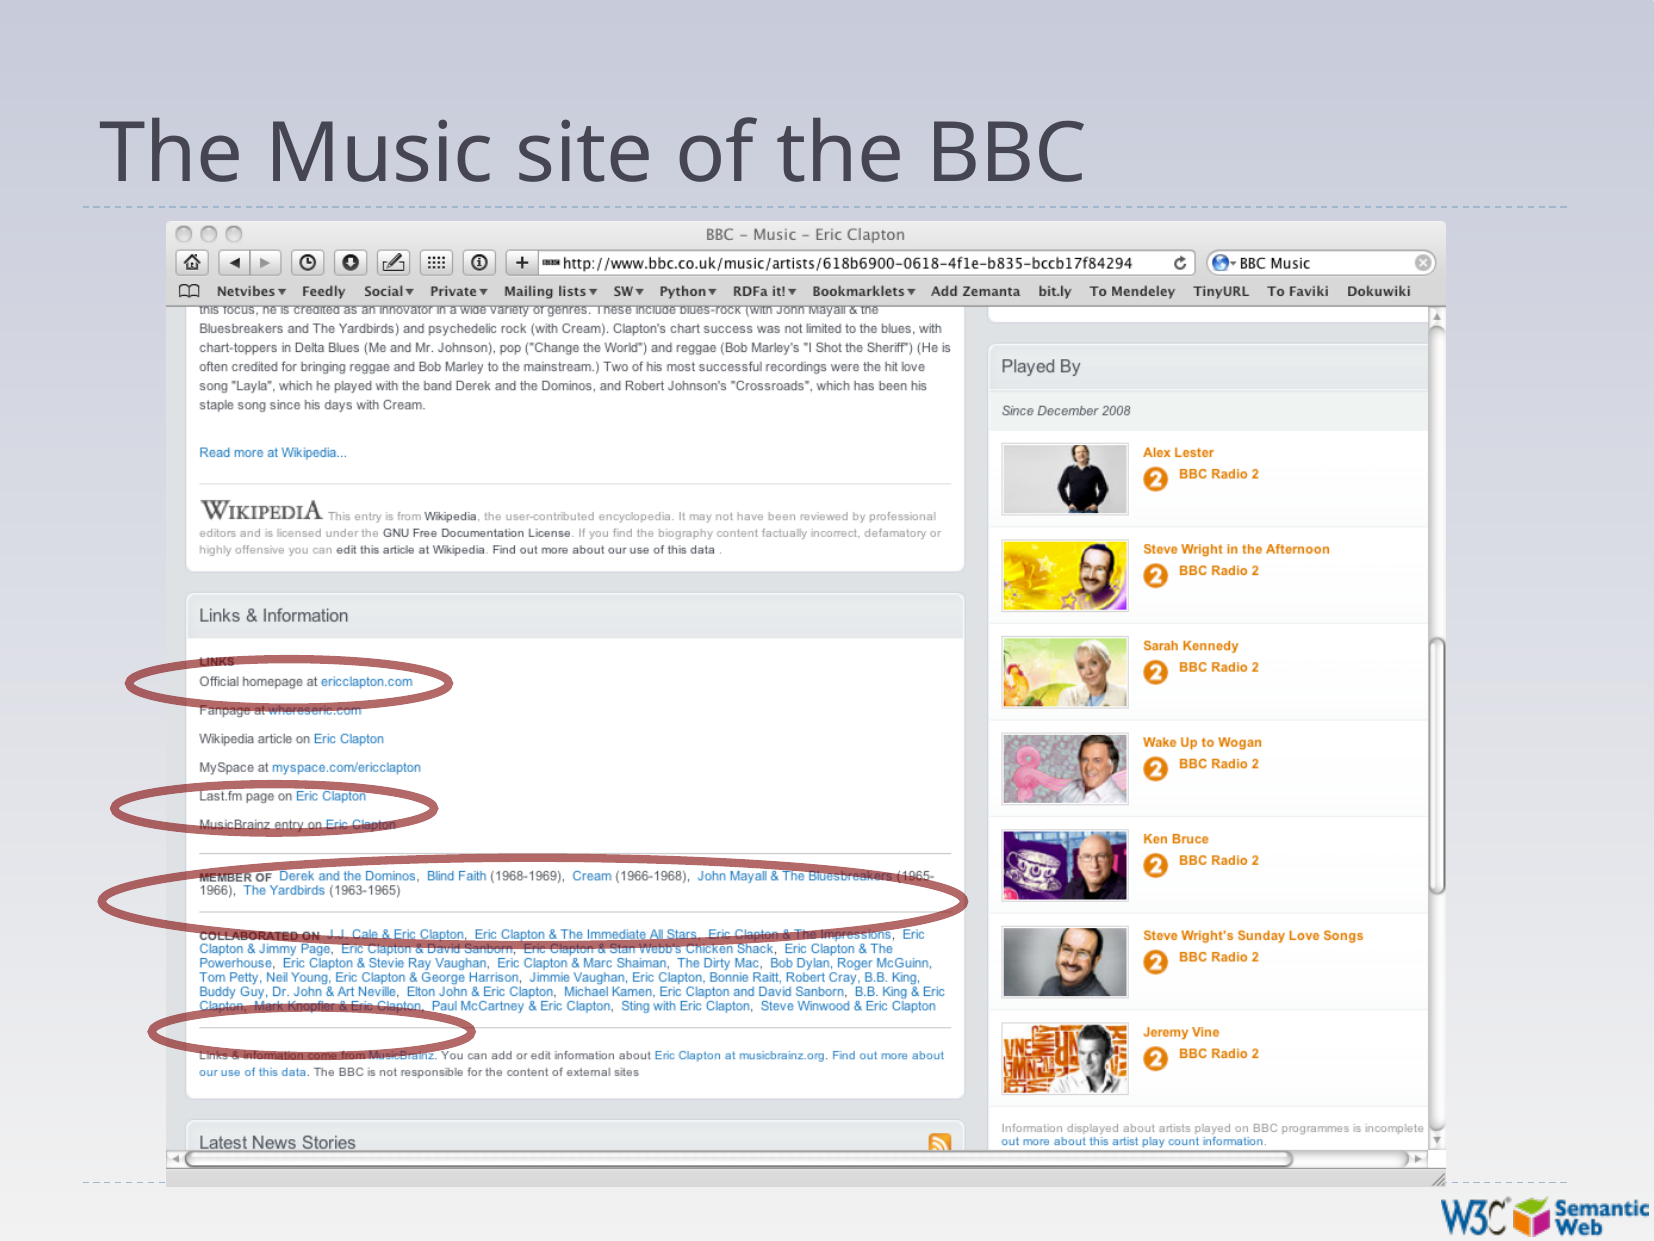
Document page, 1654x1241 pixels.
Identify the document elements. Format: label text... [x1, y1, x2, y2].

picture [166, 789, 429, 828]
picture [166, 664, 444, 703]
title The Music site of the BBC [82, 41, 1572, 207]
picture [166, 1012, 466, 1051]
picture [1441, 1195, 1649, 1237]
picture [166, 221, 1446, 1187]
picture [166, 862, 959, 940]
